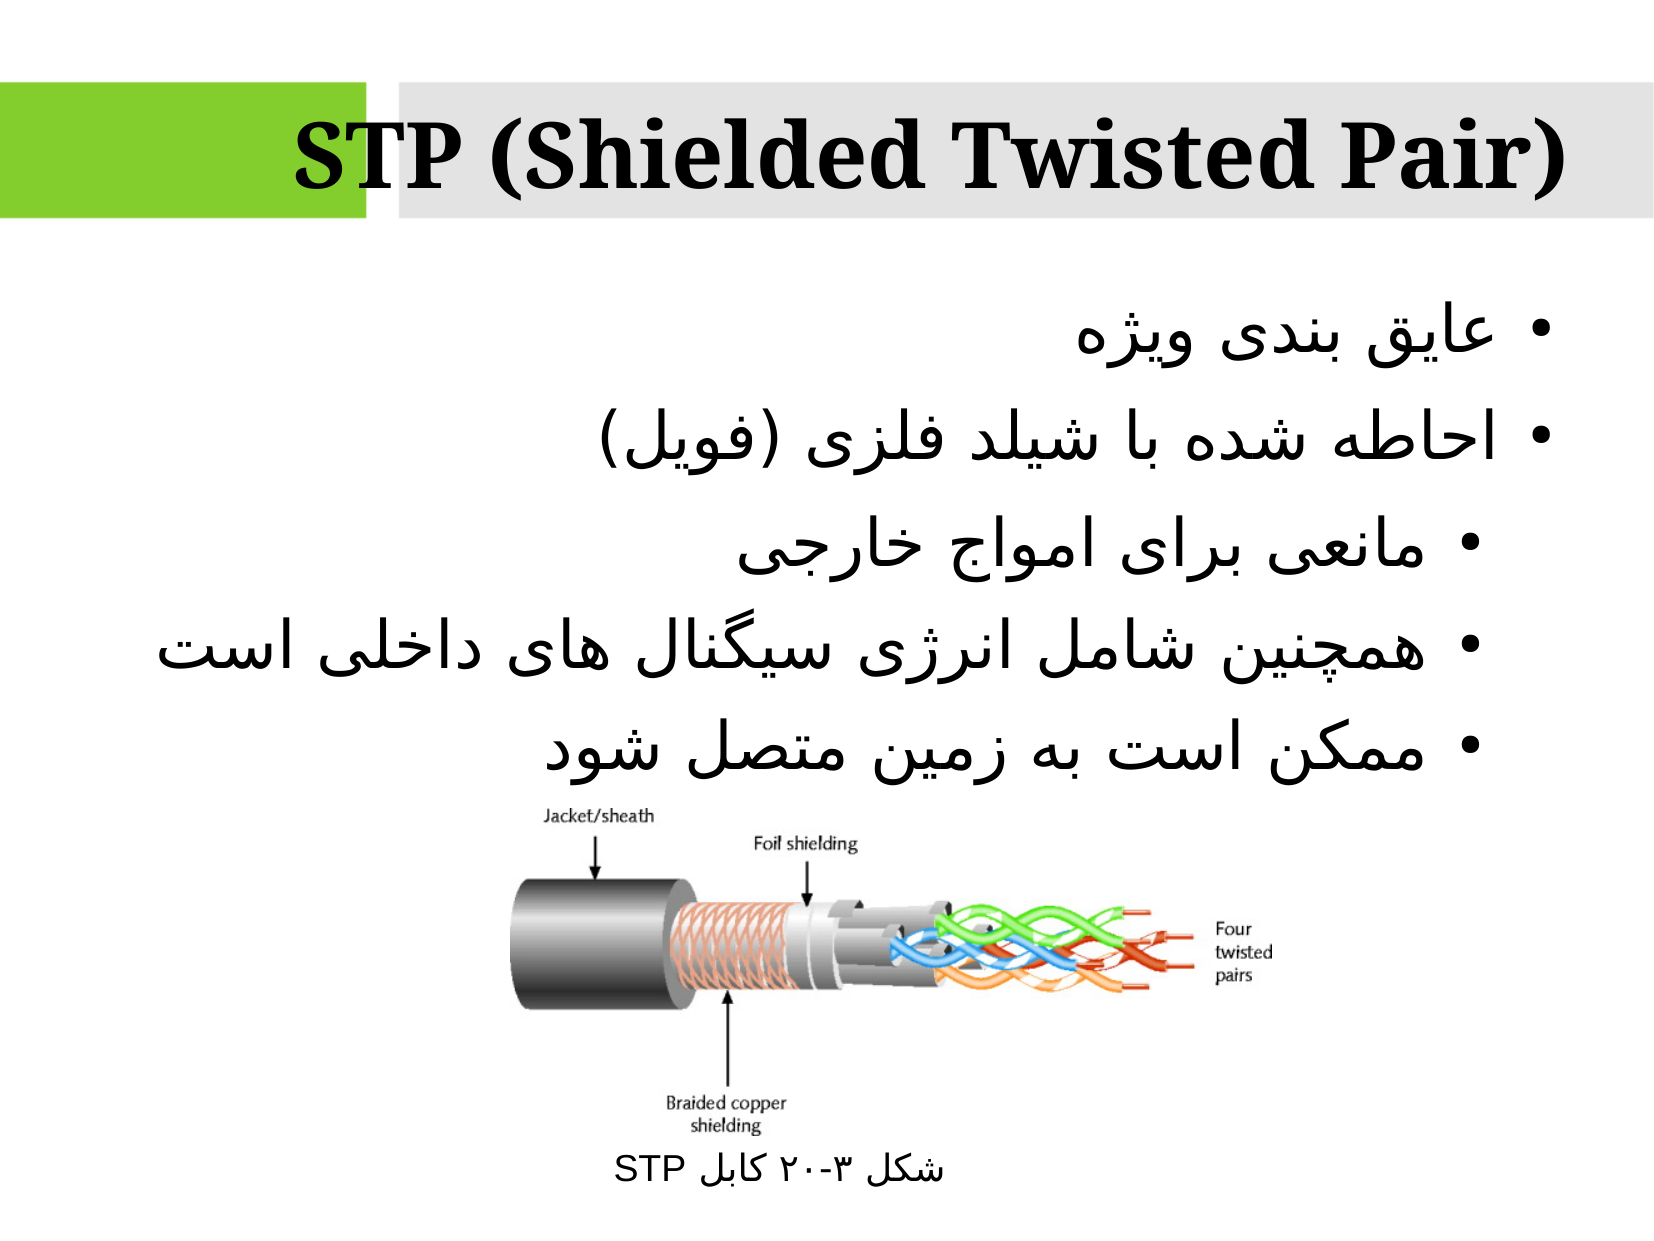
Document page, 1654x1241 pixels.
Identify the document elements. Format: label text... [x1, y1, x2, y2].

title STP (Shielded Twisted Pair) [82, 49, 1571, 257]
list عایق بندی ویژه احاطه شده با شیلد فلزی (فویل) مانعی برای امواج خارجی همچنین شامل انرژی سیگنال های داخلی است ممکن است به زمین متصل شود [82, 290, 1571, 811]
picture [0, 0, 1654, 1241]
text_box شکل ۳-۲۰ کابل STP [495, 1136, 996, 1197]
